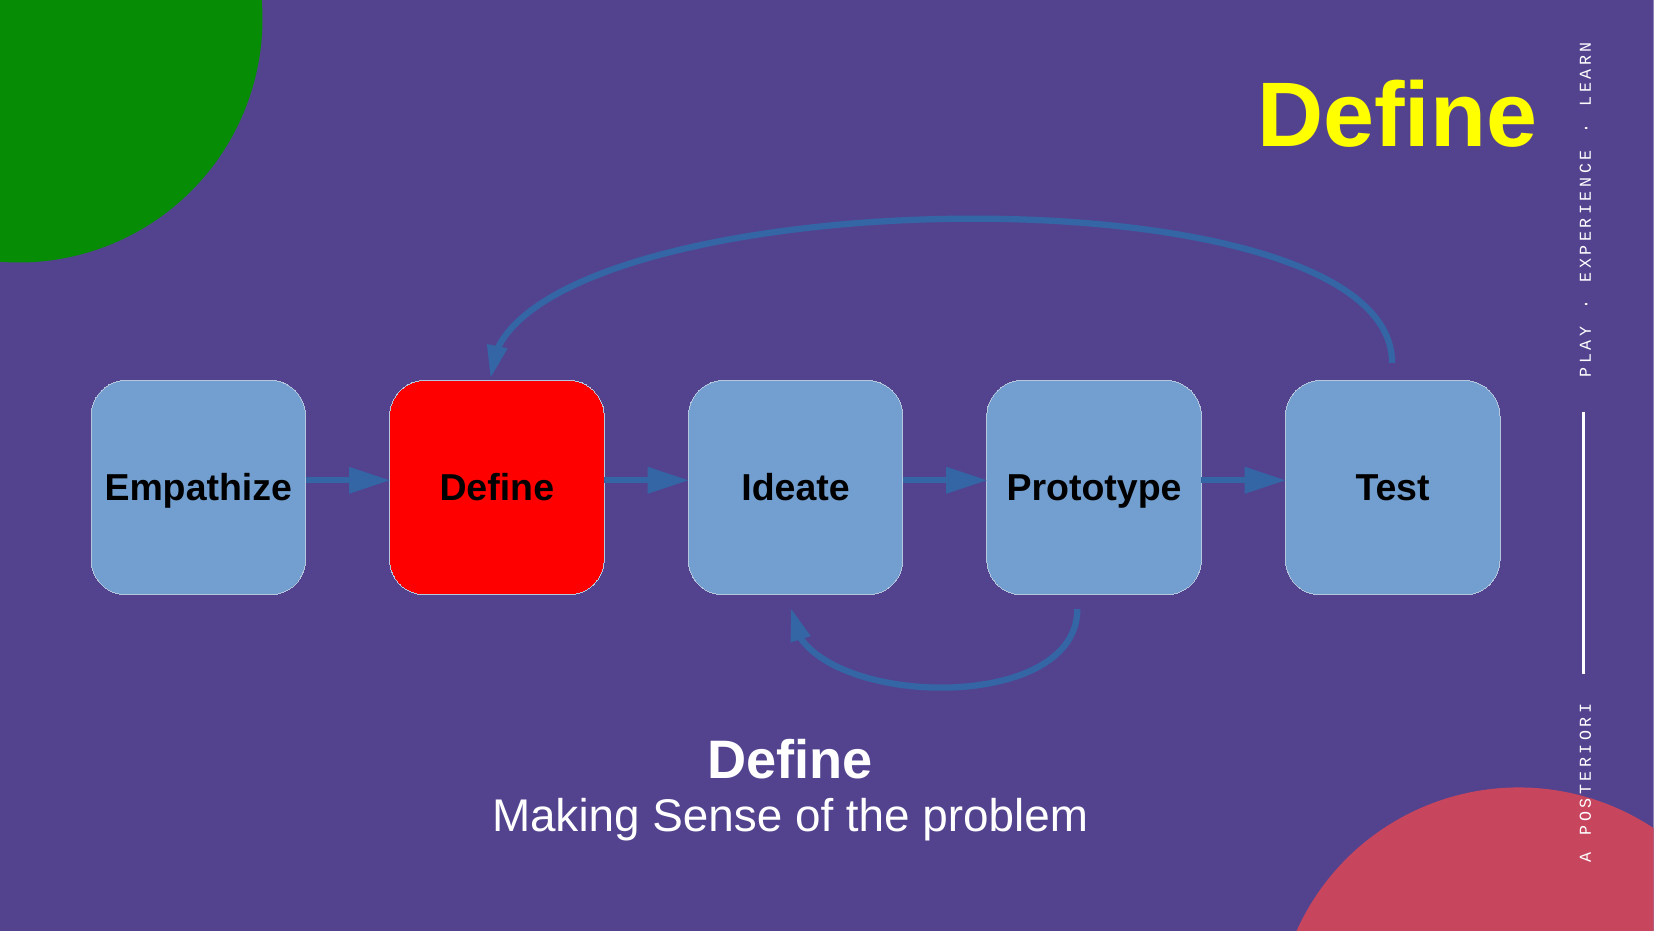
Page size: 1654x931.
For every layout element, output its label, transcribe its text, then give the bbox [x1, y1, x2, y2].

text_box Prototype [986, 380, 1202, 595]
title Define [262, 37, 1538, 193]
text_box Empathize [91, 380, 306, 595]
text_box Ideate [688, 380, 903, 595]
text_box Define [389, 380, 605, 595]
text_box Test [1285, 380, 1501, 595]
text_box Define Making Sense of the problem [300, 722, 1281, 901]
